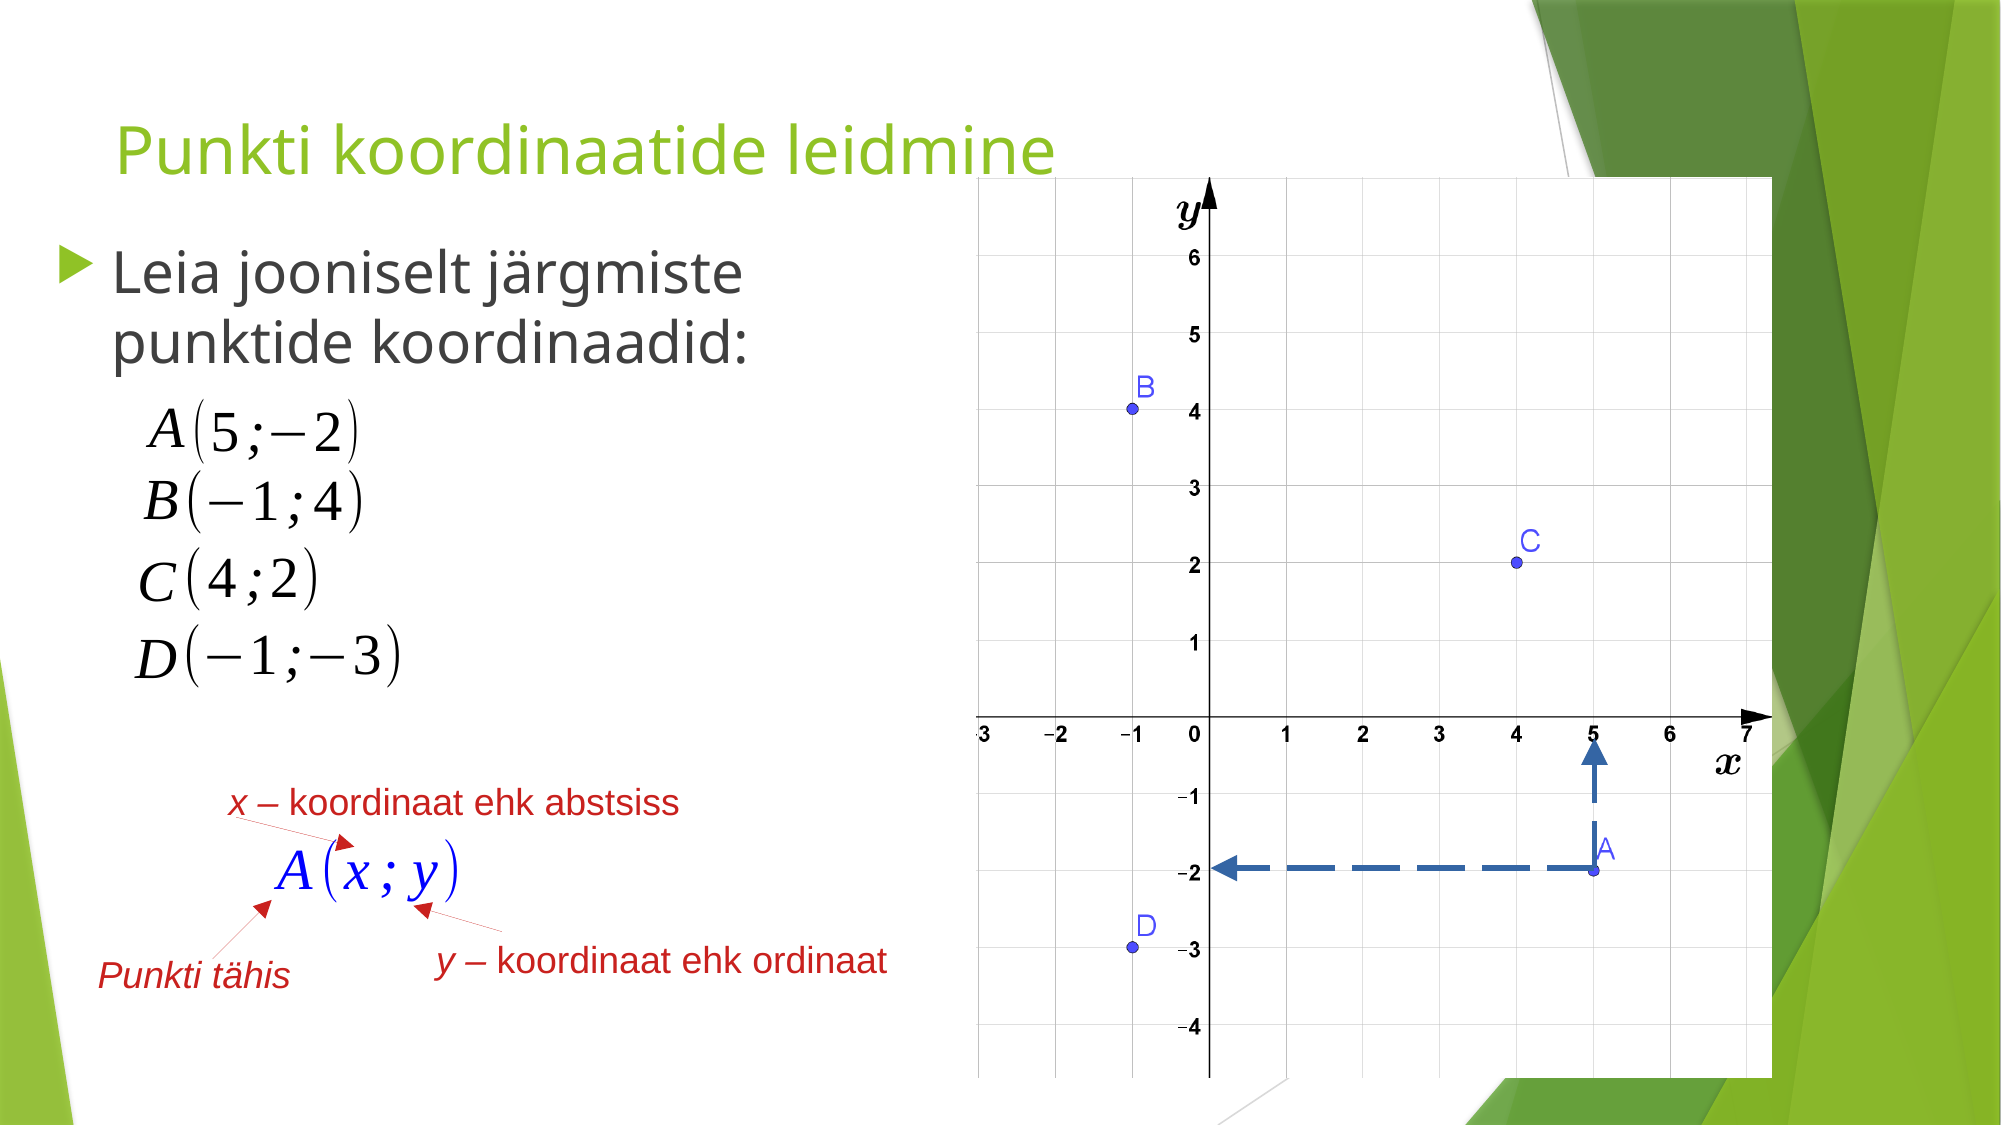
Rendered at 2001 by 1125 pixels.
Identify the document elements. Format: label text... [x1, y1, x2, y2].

text_box y – koordinaat ehk ordinaat [421, 931, 903, 989]
title Punkti koordinaatide leidmine [99, 99, 1613, 237]
text_box x – koordinaat ehk abstsiss [213, 774, 696, 831]
chart [312, 835, 338, 842]
picture [976, 177, 1772, 1078]
chart [125, 621, 411, 691]
chart [135, 395, 373, 538]
text_box Punkti tähis [82, 947, 306, 1004]
chart [131, 544, 327, 615]
list Leia jooniselt järgmiste punktide koordinaadid: [40, 177, 975, 443]
chart [265, 835, 468, 906]
